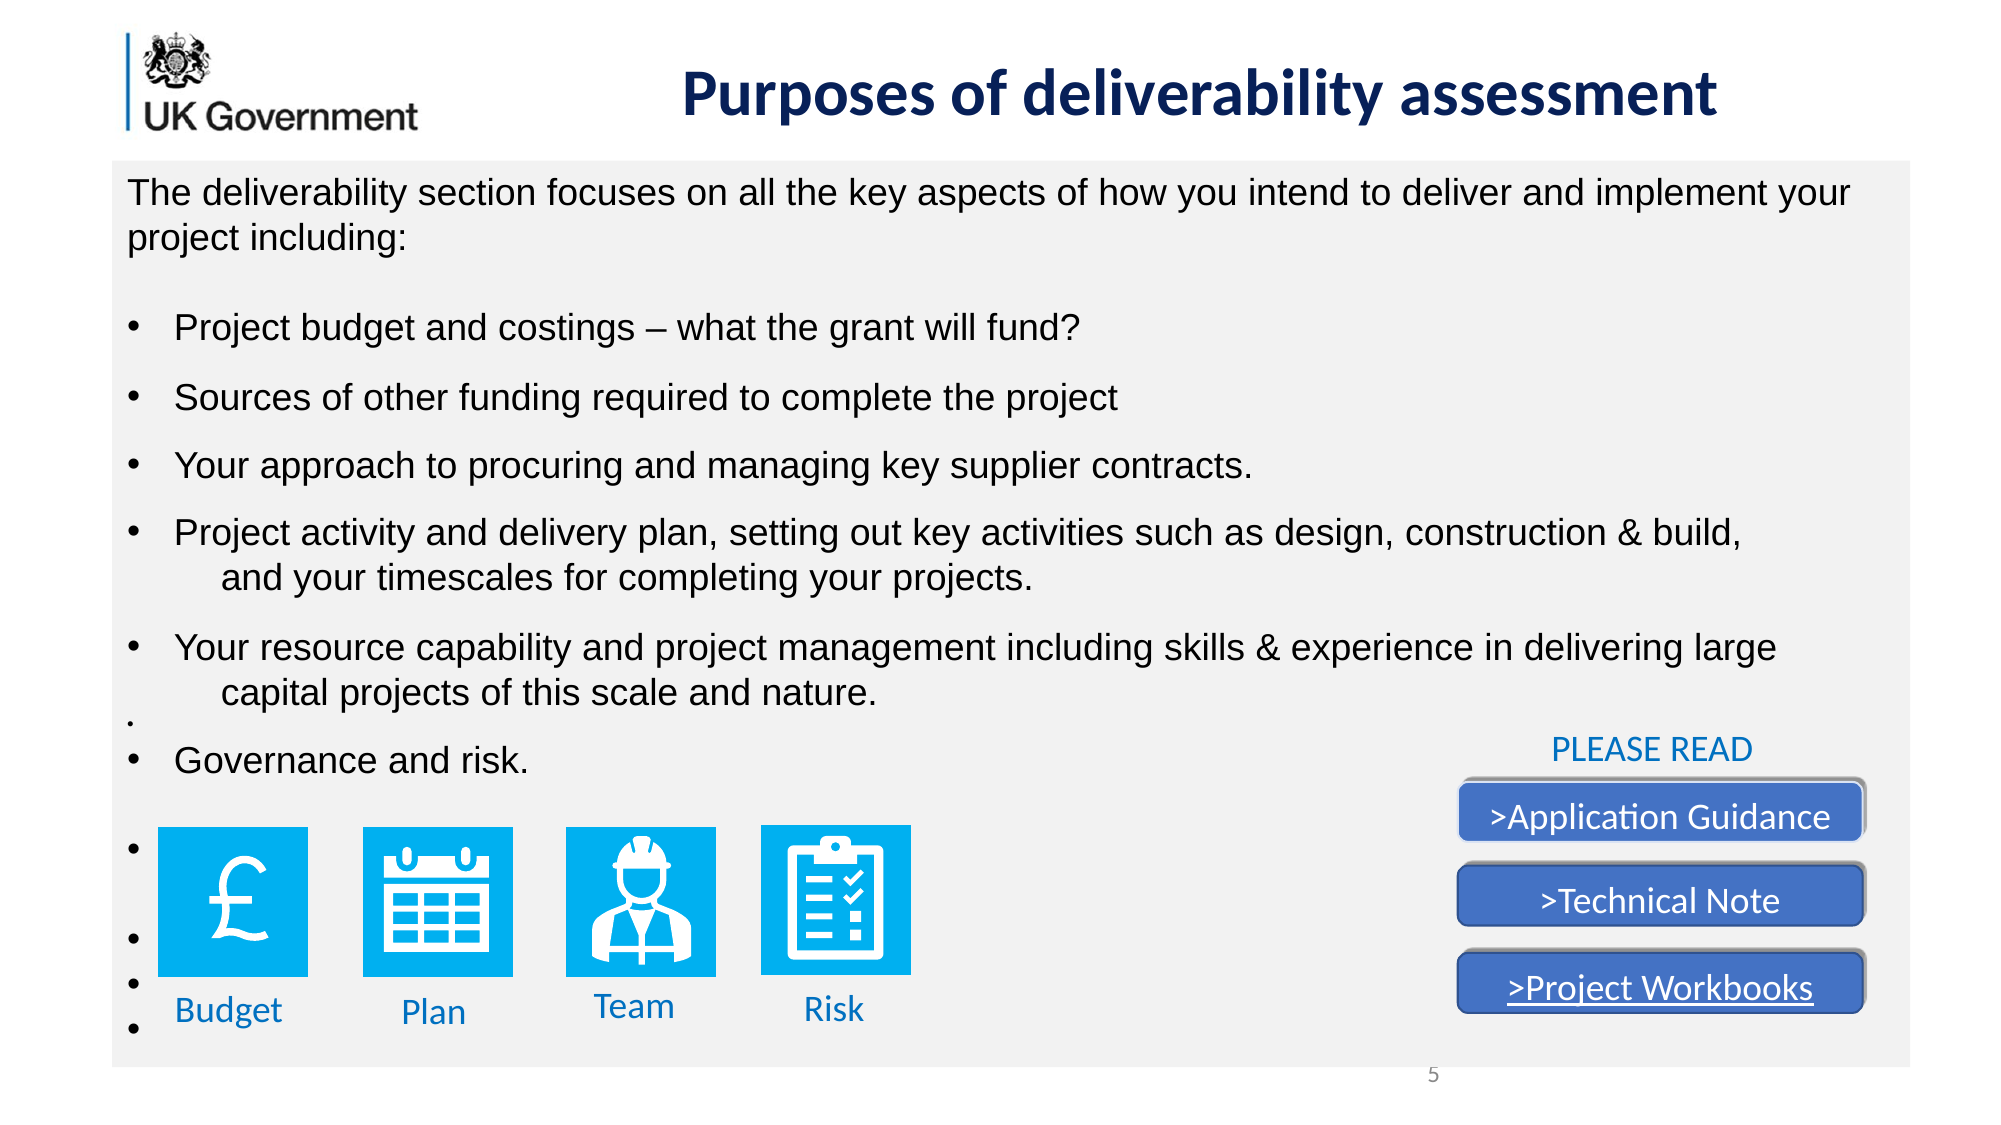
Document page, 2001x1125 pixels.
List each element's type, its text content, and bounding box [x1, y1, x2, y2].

picture [112, 0, 456, 140]
picture [462, 848, 470, 864]
text_box Plan [386, 979, 537, 1040]
picture [210, 856, 267, 940]
text_box Budget [159, 977, 310, 1039]
picture [403, 848, 411, 864]
text_box >Application Guidance [1457, 781, 1863, 842]
text_box Team [578, 973, 729, 1035]
text_box Purposes of deliverability assessment [667, 41, 1911, 138]
picture [384, 884, 488, 951]
picture [593, 837, 691, 964]
text_box >Technical Note [1457, 865, 1863, 926]
text_box Risk [788, 976, 907, 1038]
text_box 5 [1412, 1068, 1863, 1103]
picture [361, 824, 512, 975]
text_box >Project Workbooks [1457, 952, 1863, 1013]
text_box PLEASE READ [1536, 716, 1784, 777]
text_box [158, 827, 308, 977]
picture [788, 836, 883, 959]
text_box The deliverability section focuses on all the key aspects of how you intend to deliver and implement your project including: Project budget and costings – what the grant will fund? . Sources of other funding required to complete the project . Your approach to procuring and managing key supplier contracts. . Project activity and delivery plan, setting out key activities such as design, construction & build, and your timescales for completing your projects. . Your resource capability and project management including skills & experience in delivering large capital projects of this scale and nature. . Governance and risk. [112, 160, 1911, 1068]
picture [384, 857, 488, 877]
text_box [363, 827, 513, 977]
